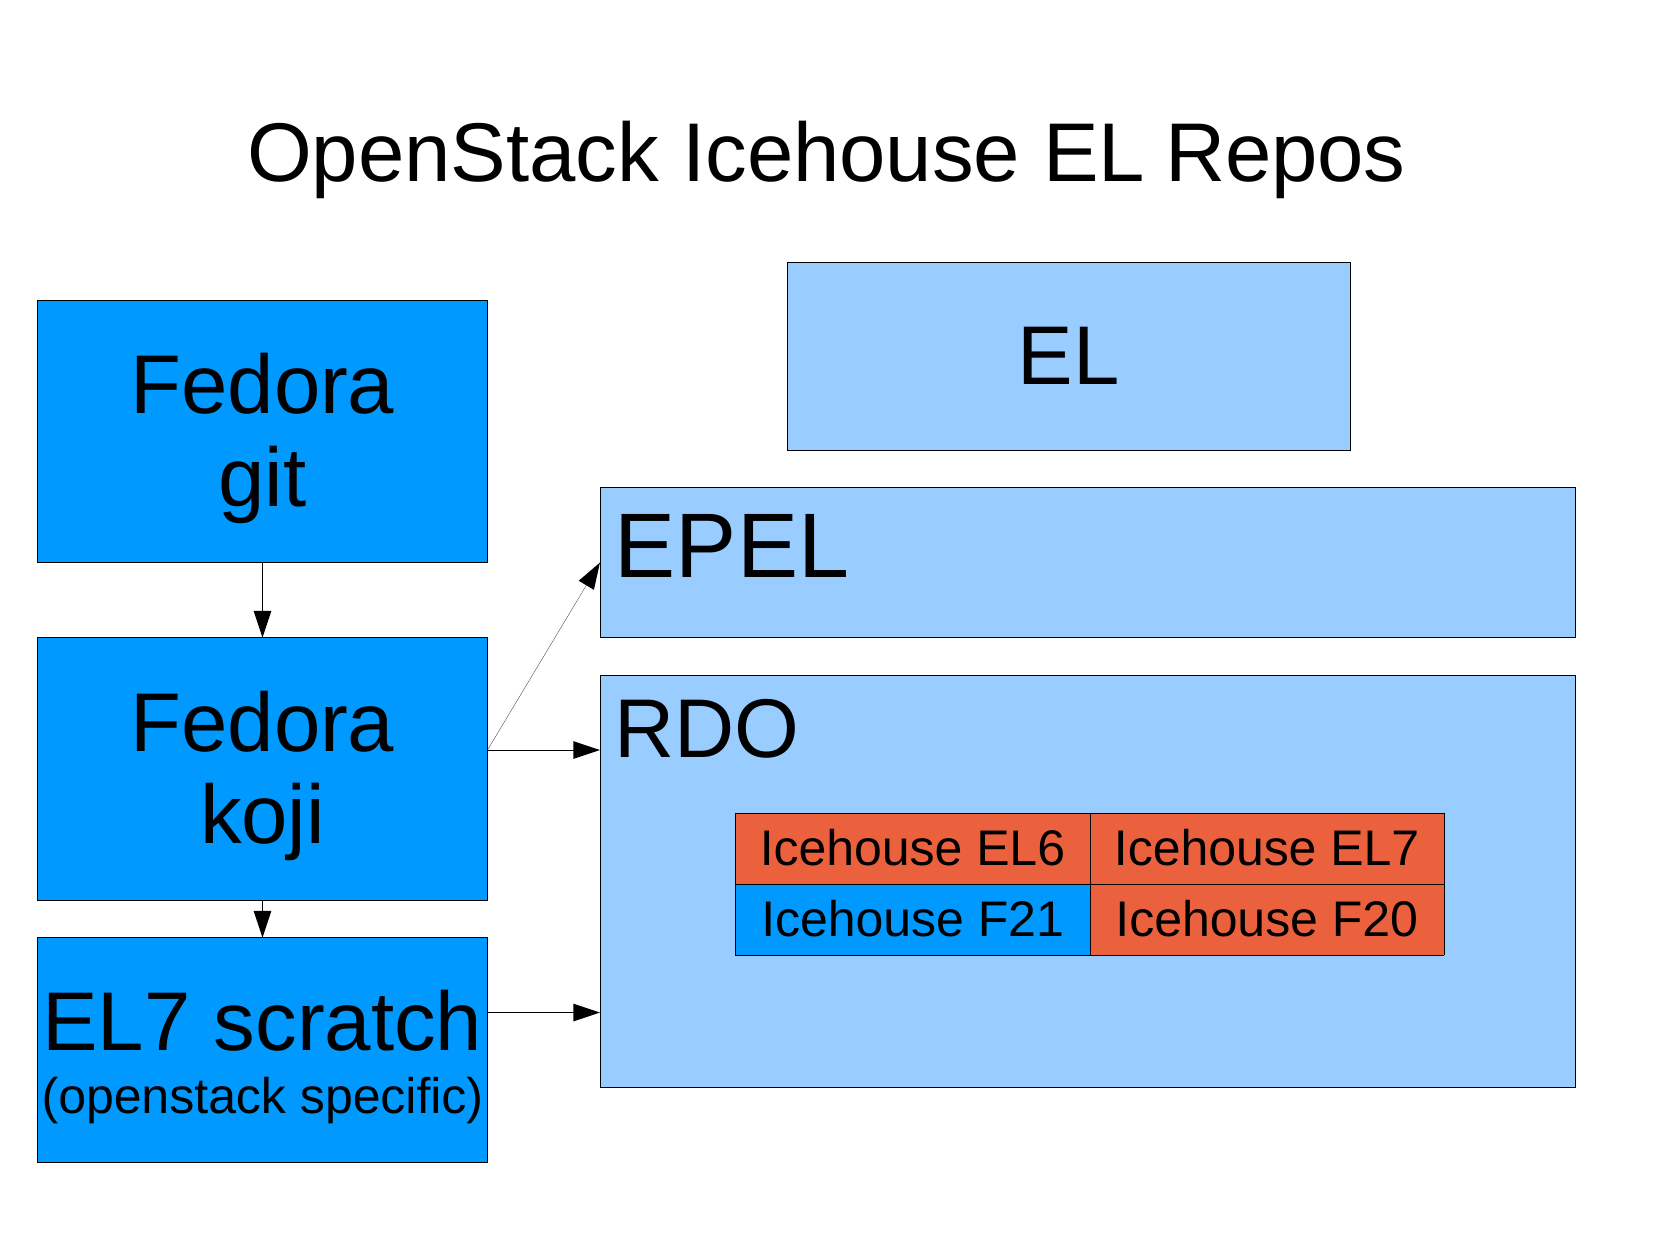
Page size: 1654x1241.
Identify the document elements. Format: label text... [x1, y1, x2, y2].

text_box Fedora koji [37, 637, 488, 901]
table_header Icehouse EL7 [1091, 814, 1444, 884]
title OpenStack Icehouse EL Repos [82, 49, 1571, 257]
text_box RDO [600, 675, 1576, 1088]
text_box EL7 scratch (openstack specific) [37, 937, 488, 1163]
text_box EL [787, 262, 1351, 451]
table_cell Icehouse F20 [1091, 885, 1444, 955]
table_cell Icehouse F21 [736, 885, 1090, 955]
text_box Fedora git [37, 300, 488, 563]
table_header Icehouse EL6 [736, 814, 1090, 884]
text_box EPEL [600, 487, 1576, 638]
